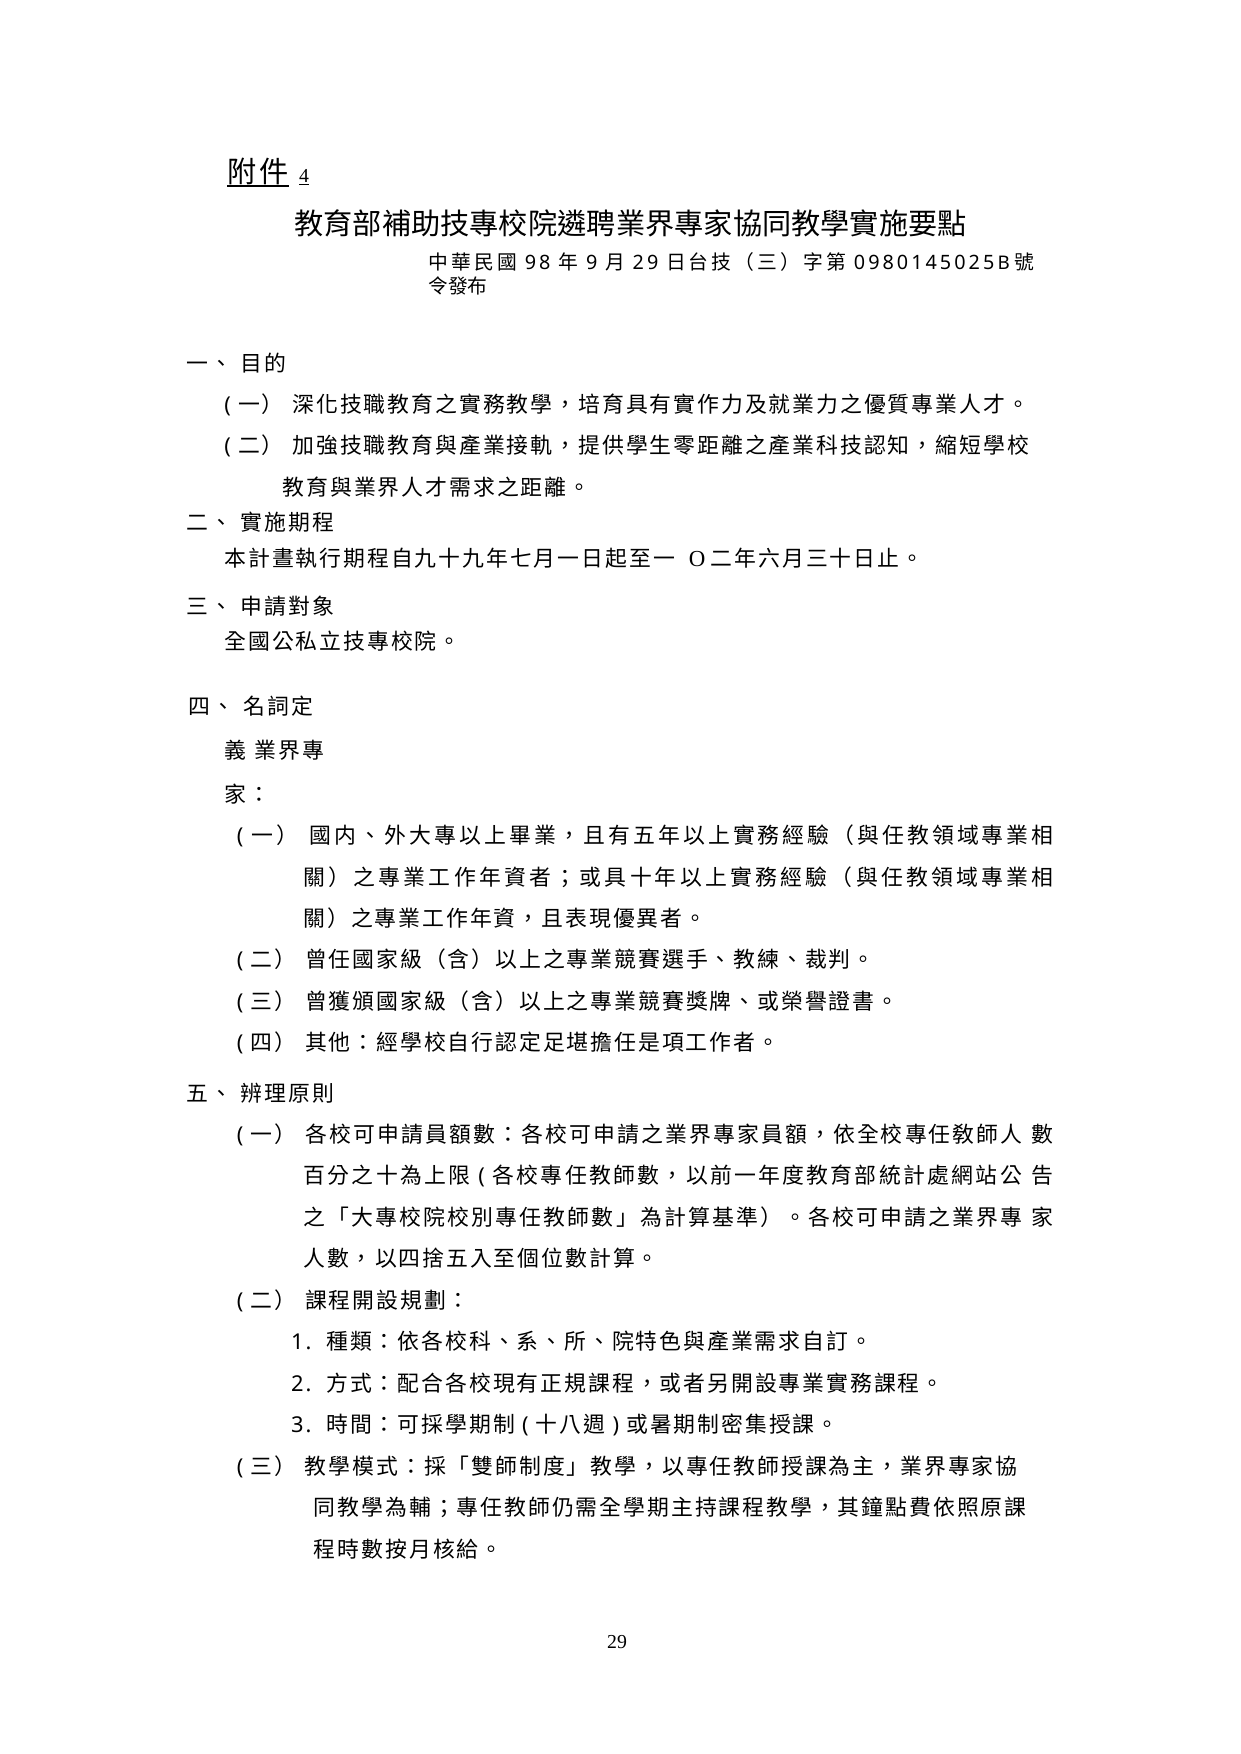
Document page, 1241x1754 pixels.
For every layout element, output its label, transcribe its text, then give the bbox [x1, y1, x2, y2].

text_box 附件4 [227, 153, 1053, 189]
text_box 29 [607, 1629, 633, 1649]
text_box 教育部補助技專校院遴聘業界專家協同教學實施要點 中華民國98年9月29日台技（三）字第0980145025B號令發布 [227, 206, 1053, 282]
text_box 一、 目的 (一） 深化技職教育之實務教學，培育具有實作力及就業力之優質專業人才。 (二） 加強技職教育與產業接軌，提供學生零距離之產業科技認知，縮短學校 教育與業界人才需求之距離。 二、 實施期程 本計晝執行期程自九十九年七月一日起至一 O二年六月三十日止。 三、 申請對象 全國公私立技專校院。 四、 名詞定義 業界專家： (一） 國内、外大專以上畢業，且有五年以上實務經驗（與任教領域專業相 關）之專業工作年資者；或具十年以上實務經驗（與任教領域專業相 關）之專業工作年資，且表現優異者。 (二） 曾任國家級（含）以上之專業競賽選手、教練、裁判。 (三） 曾獲頒國家級（含）以上之專業競賽獎牌、或榮譽證書。 (四） 其他：經學校自行認定足堪擔任是項工作者。 五、 辨理原則 (一） 各校可申請員額數：各校可申請之業界專家員額，依全校專任敎師人 數百分之十為上限(各校專任教師數，以前一年度教育部統計處網站公 告之「大專校院校別專任教師數」為計算基準）。各校可申請之業界專 家人數，以四捨五入至個位數計算。 (二） 課程開設規劃： 1. 種類：依各校科、系、所、院特色與產業需求自訂。 2. 方式：配合各校現有正規課程，或者另開設專業實務課程。 3. 時間：可採學期制(十八週)或暑期制密集授課。 (三） 教學模式：採「雙師制度」教學，以專任教師授課為主，業界專家協 同教學為輔；專任教師仍需全學期主持課程教學，其鐘點費依照原課 程時數按月核給。 [186, 334, 1055, 1561]
